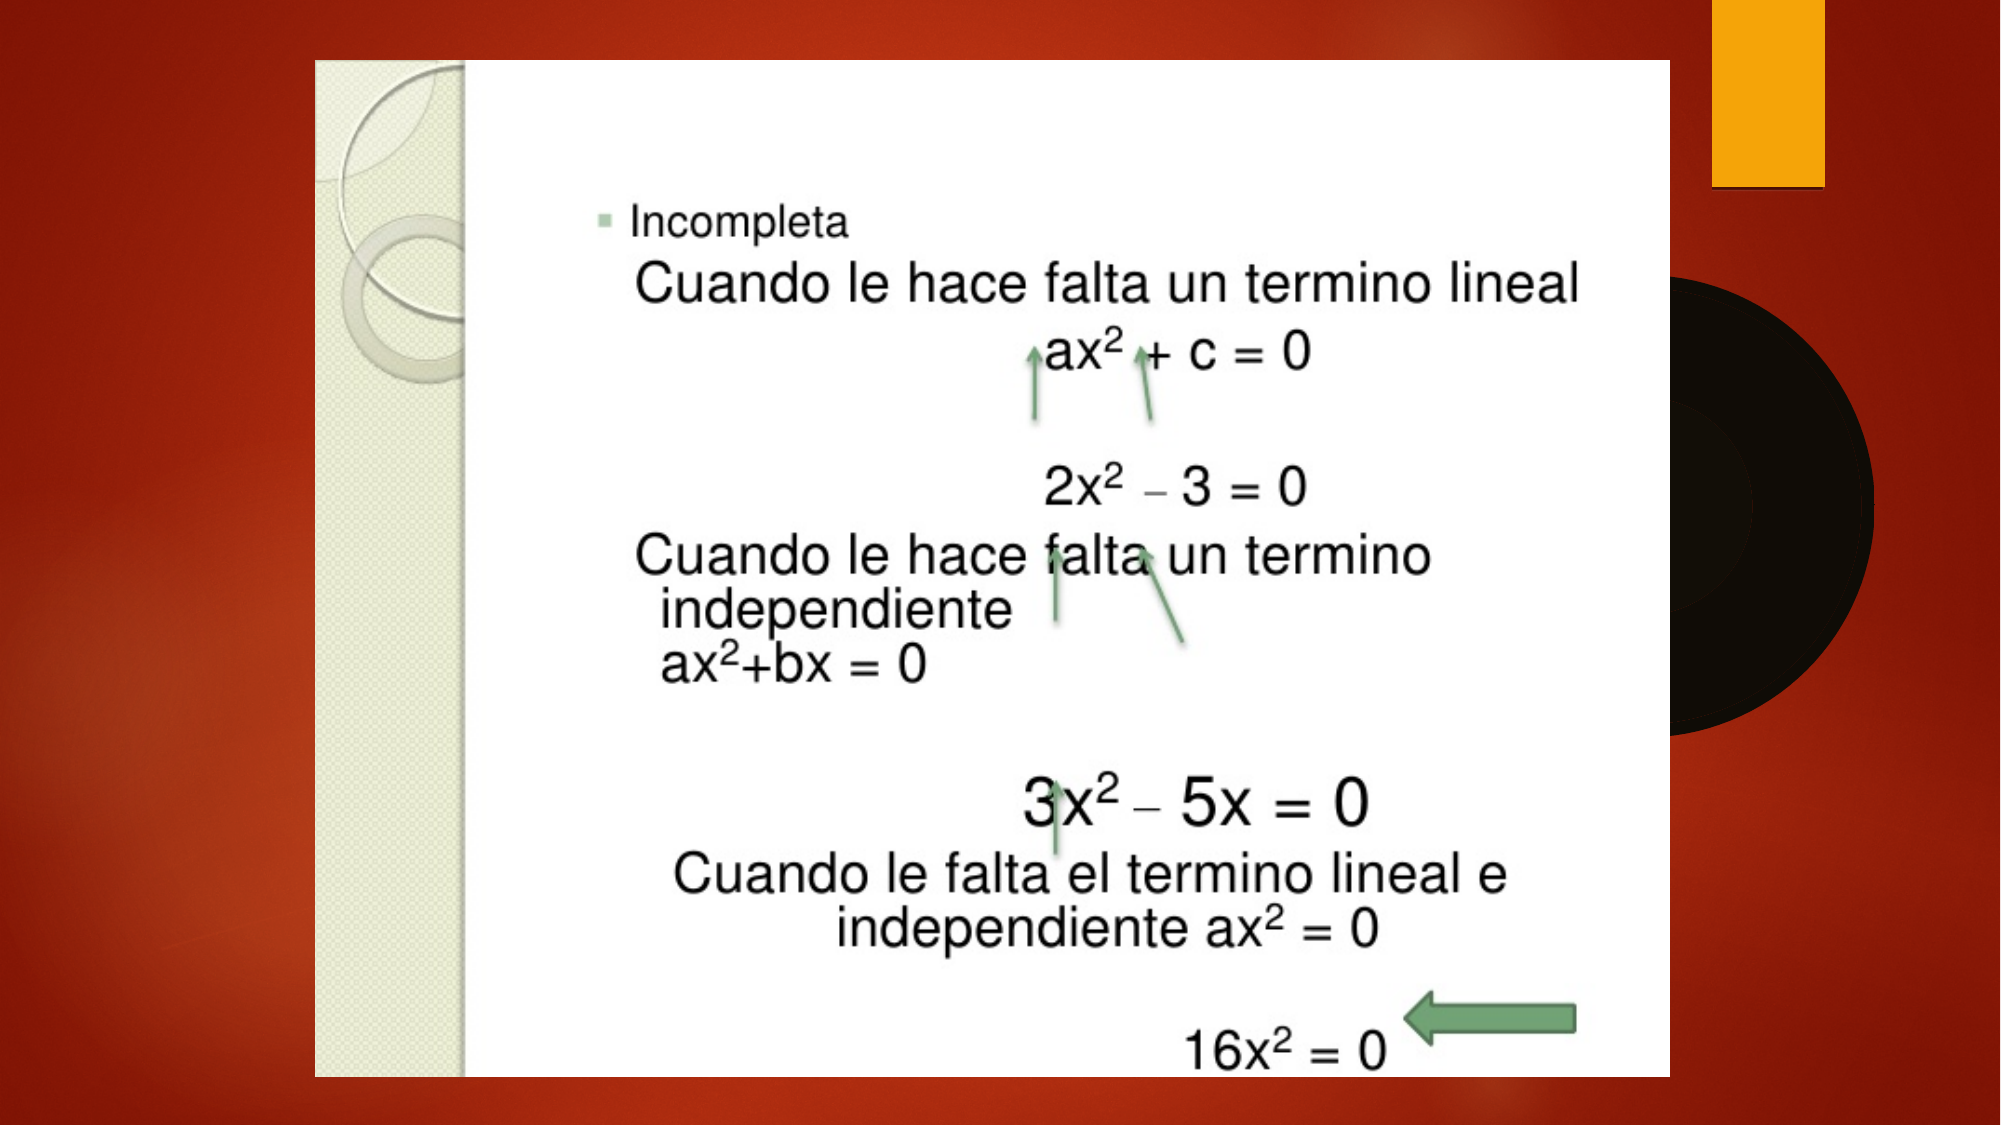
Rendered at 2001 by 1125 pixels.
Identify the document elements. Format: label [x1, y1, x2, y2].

picture [315, 60, 1670, 1077]
